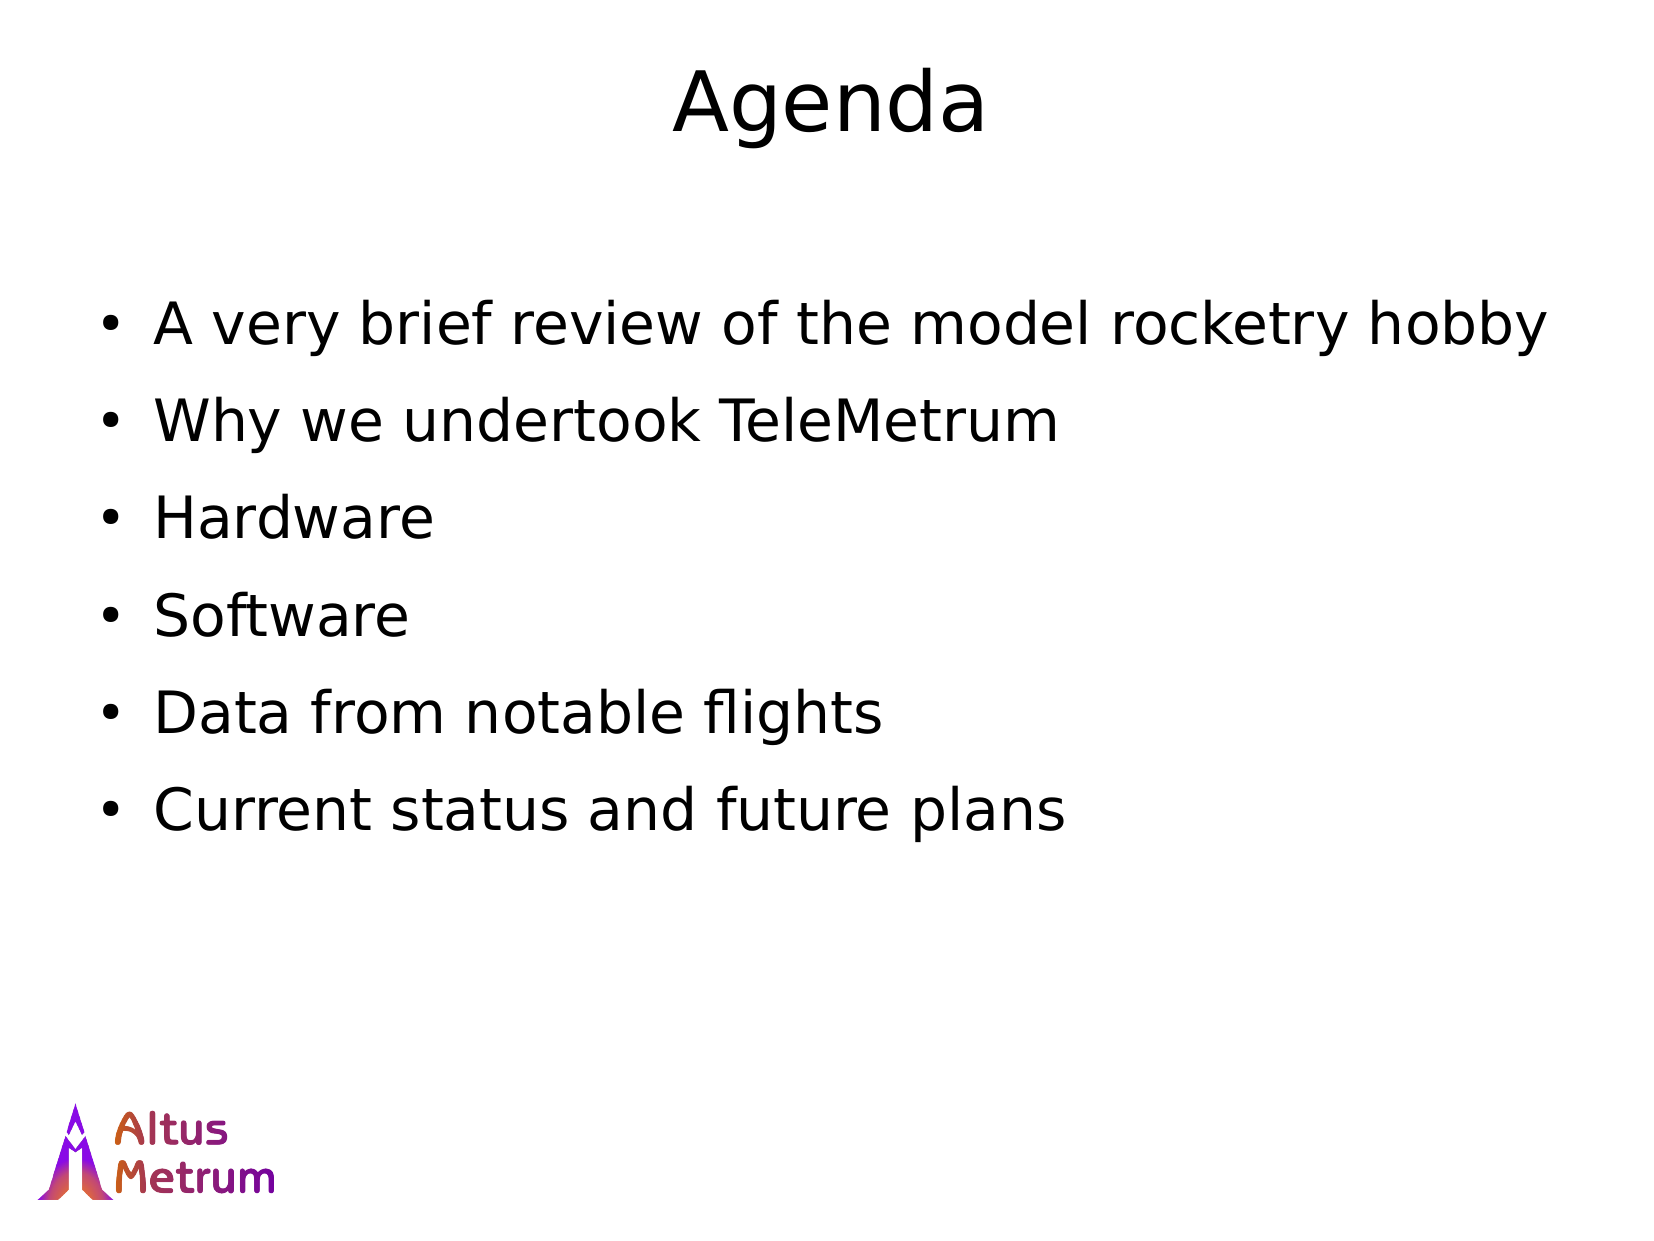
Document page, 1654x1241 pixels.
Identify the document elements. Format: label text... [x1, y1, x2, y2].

list A very brief review of the model rocketry hobby Why we undertook TeleMetrum Hardware Software Data from notable flights Current status and future plans [82, 290, 1571, 1094]
picture [37, 1103, 274, 1200]
title Agenda [86, 17, 1576, 188]
